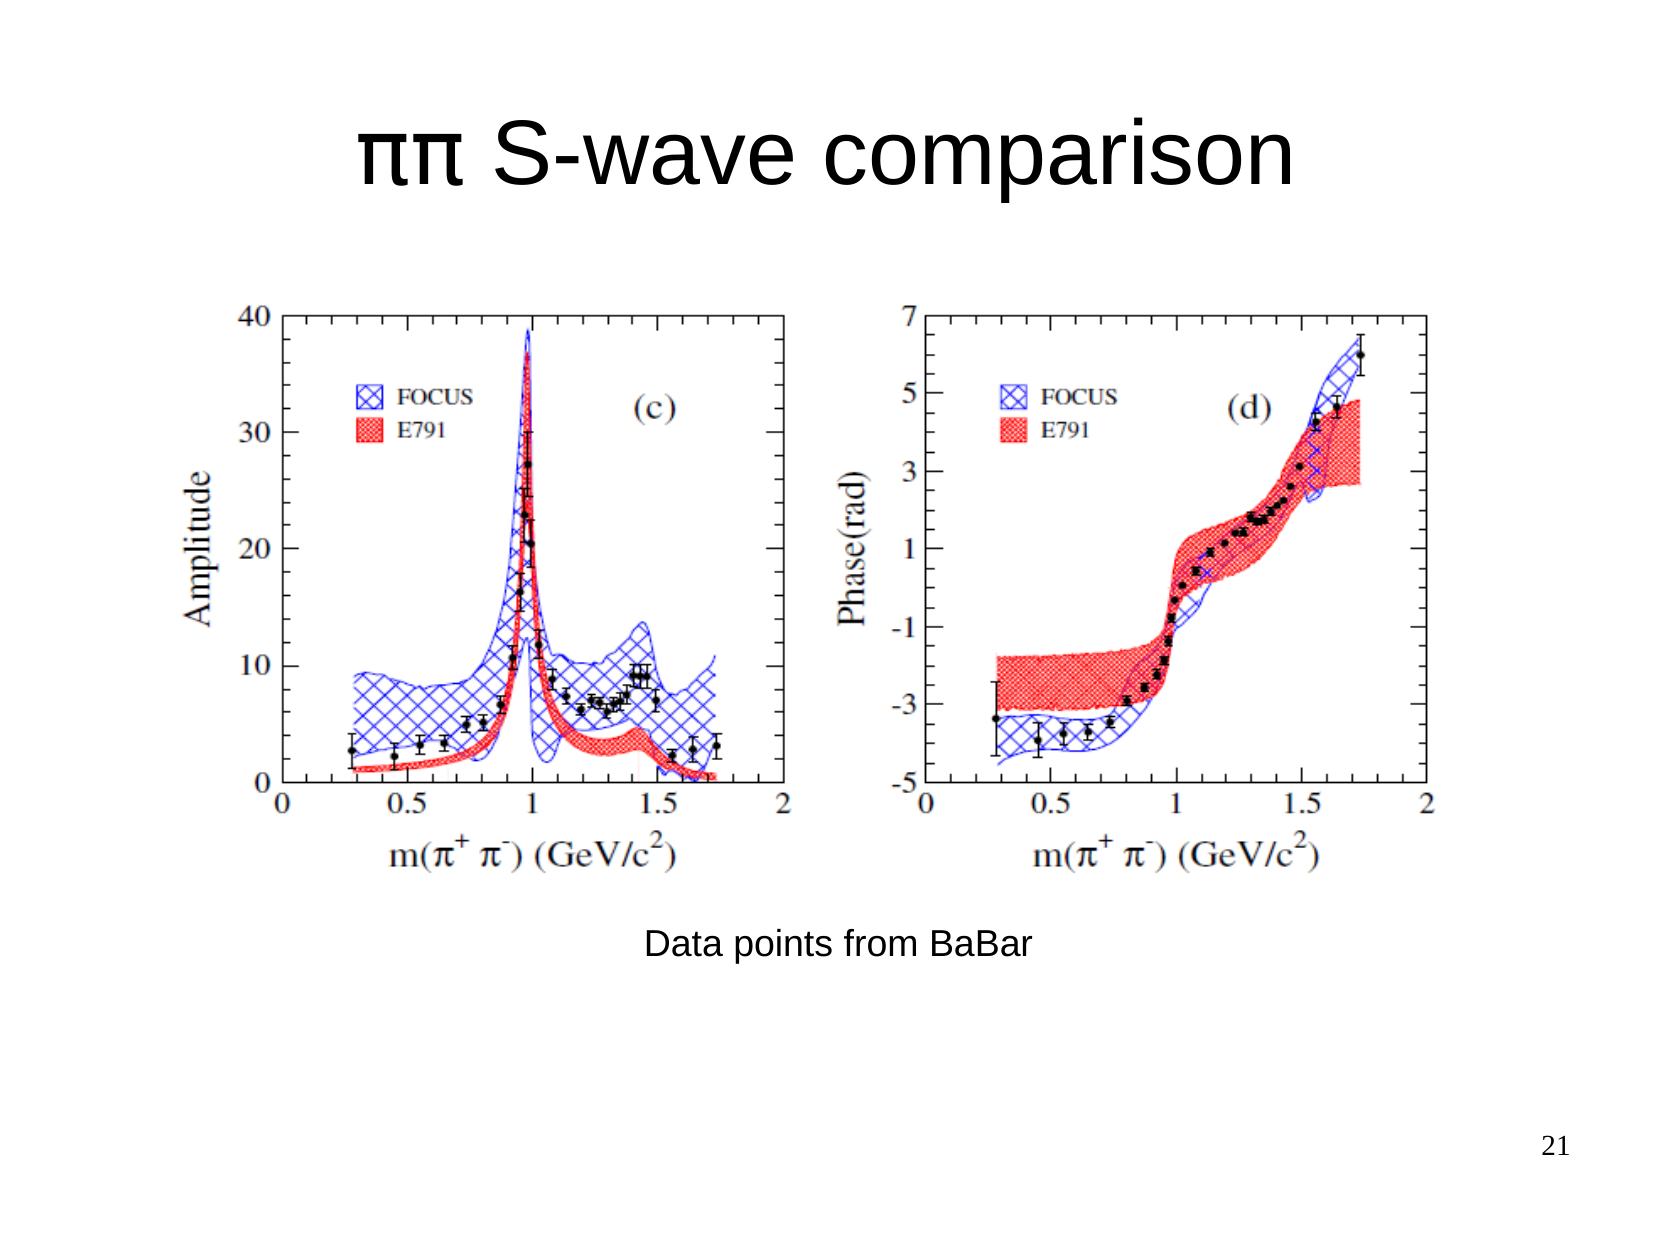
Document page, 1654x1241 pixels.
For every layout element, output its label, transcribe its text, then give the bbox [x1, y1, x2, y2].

picture [171, 287, 1453, 881]
text_box Data points from BaBar [543, 915, 1134, 973]
title ππ S-wave comparison [82, 49, 1571, 257]
